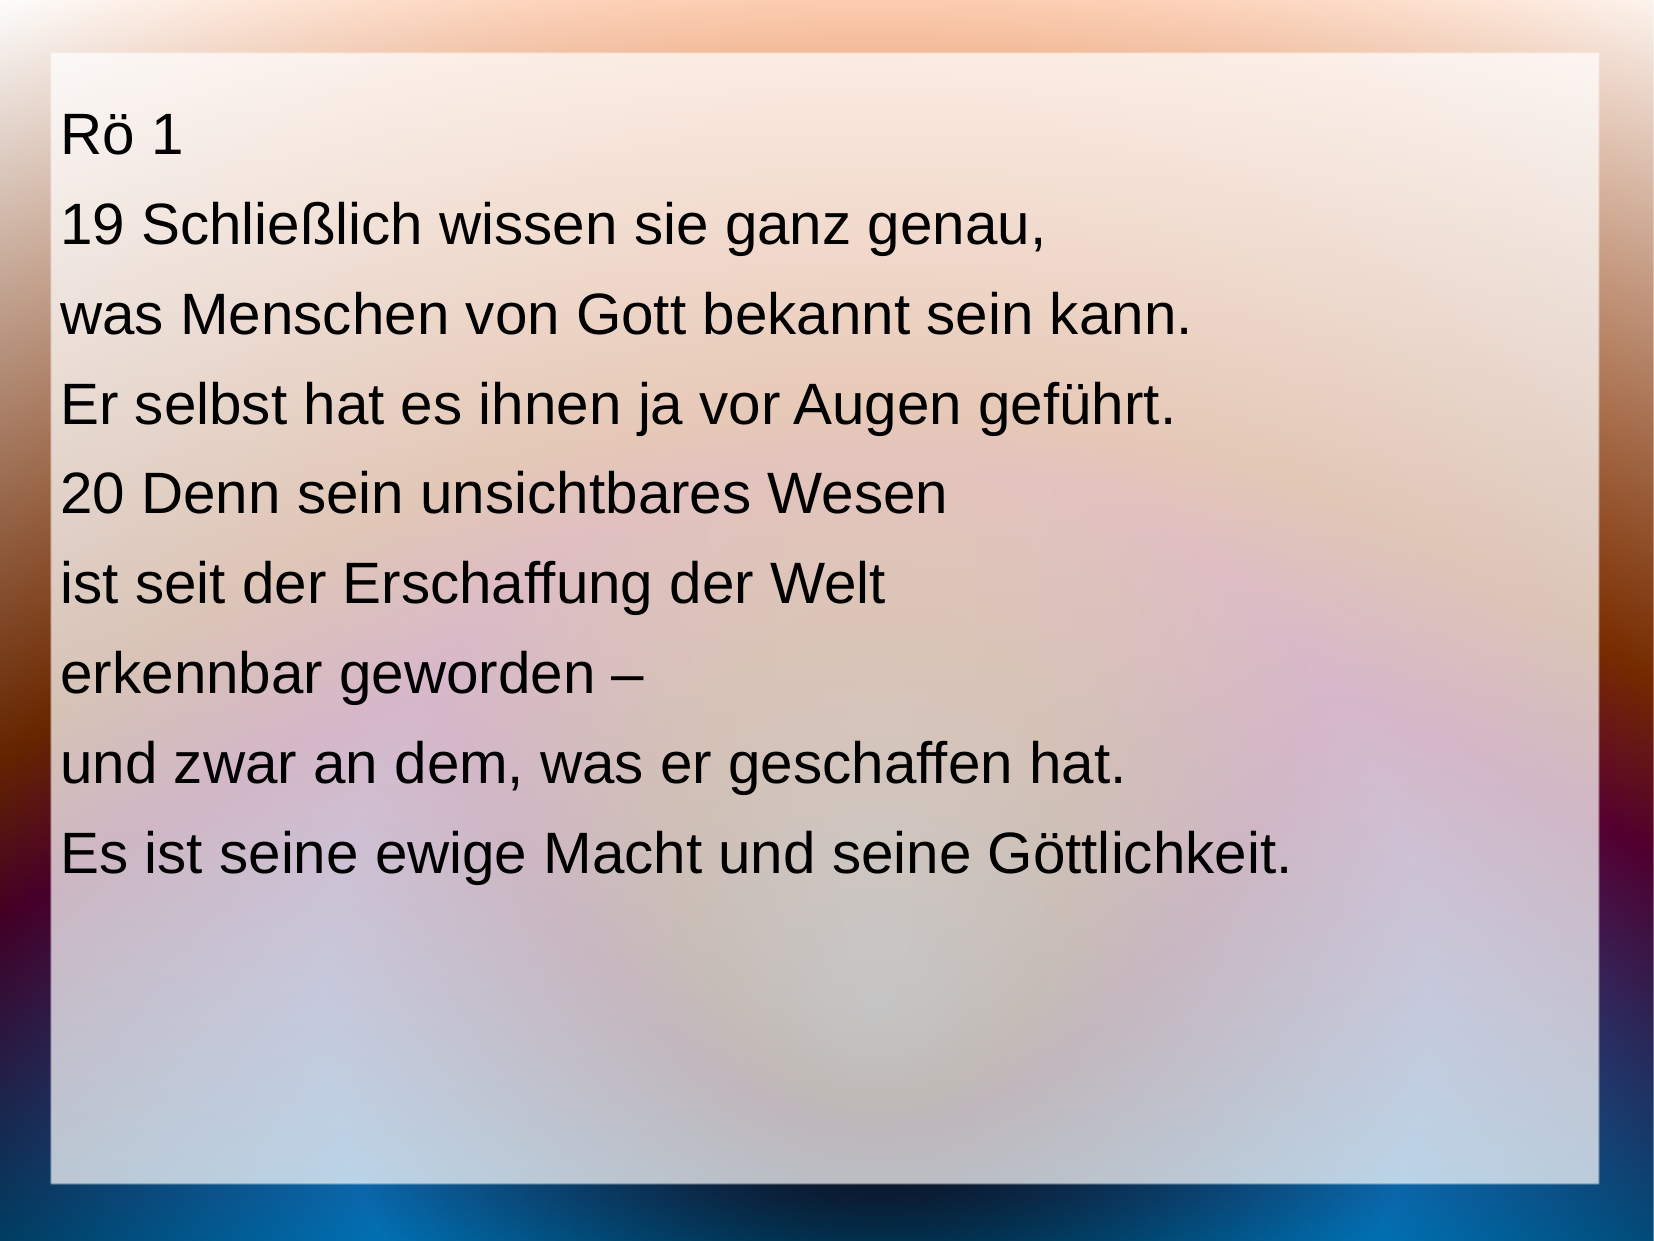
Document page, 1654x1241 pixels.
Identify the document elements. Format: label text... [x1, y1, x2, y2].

picture [0, 0, 1654, 1241]
text_box Rö 1 19 Schließlich wissen sie ganz genau, was Menschen von Gott bekannt sein kann. Er selbst hat es ihnen ja vor Augen geführt. 20 Denn sein unsichtbares Wesen ist seit der Erschaffung der Welt erkennbar geworden – und zwar an dem, was er geschaffen hat. Es ist seine ewige Macht und seine Göttlichkeit. [45, 94, 1595, 1241]
